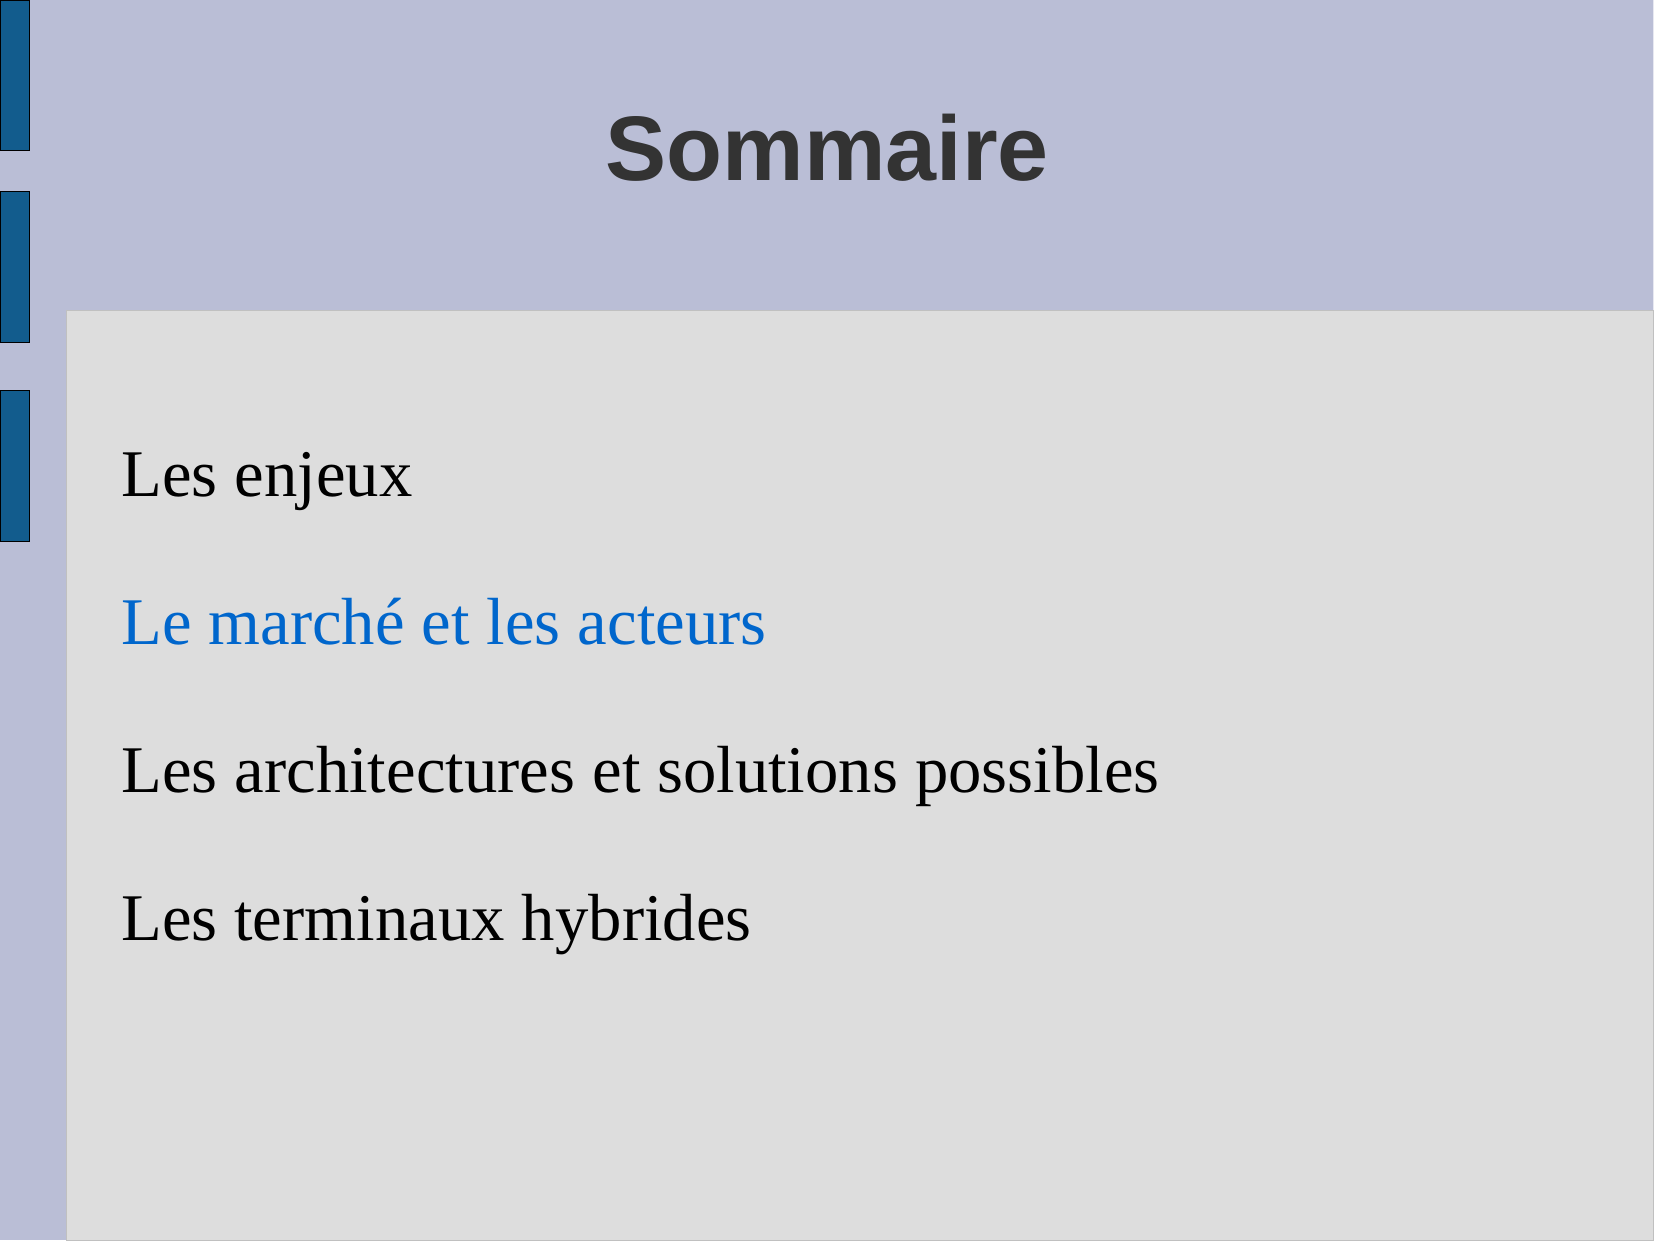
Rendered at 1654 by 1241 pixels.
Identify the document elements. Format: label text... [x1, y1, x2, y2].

subtitle Les enjeux Le marché et les acteurs Les architectures et solutions possibles Les terminaux hybrides [121, 265, 1534, 1127]
title Sommaire [121, 91, 1534, 207]
